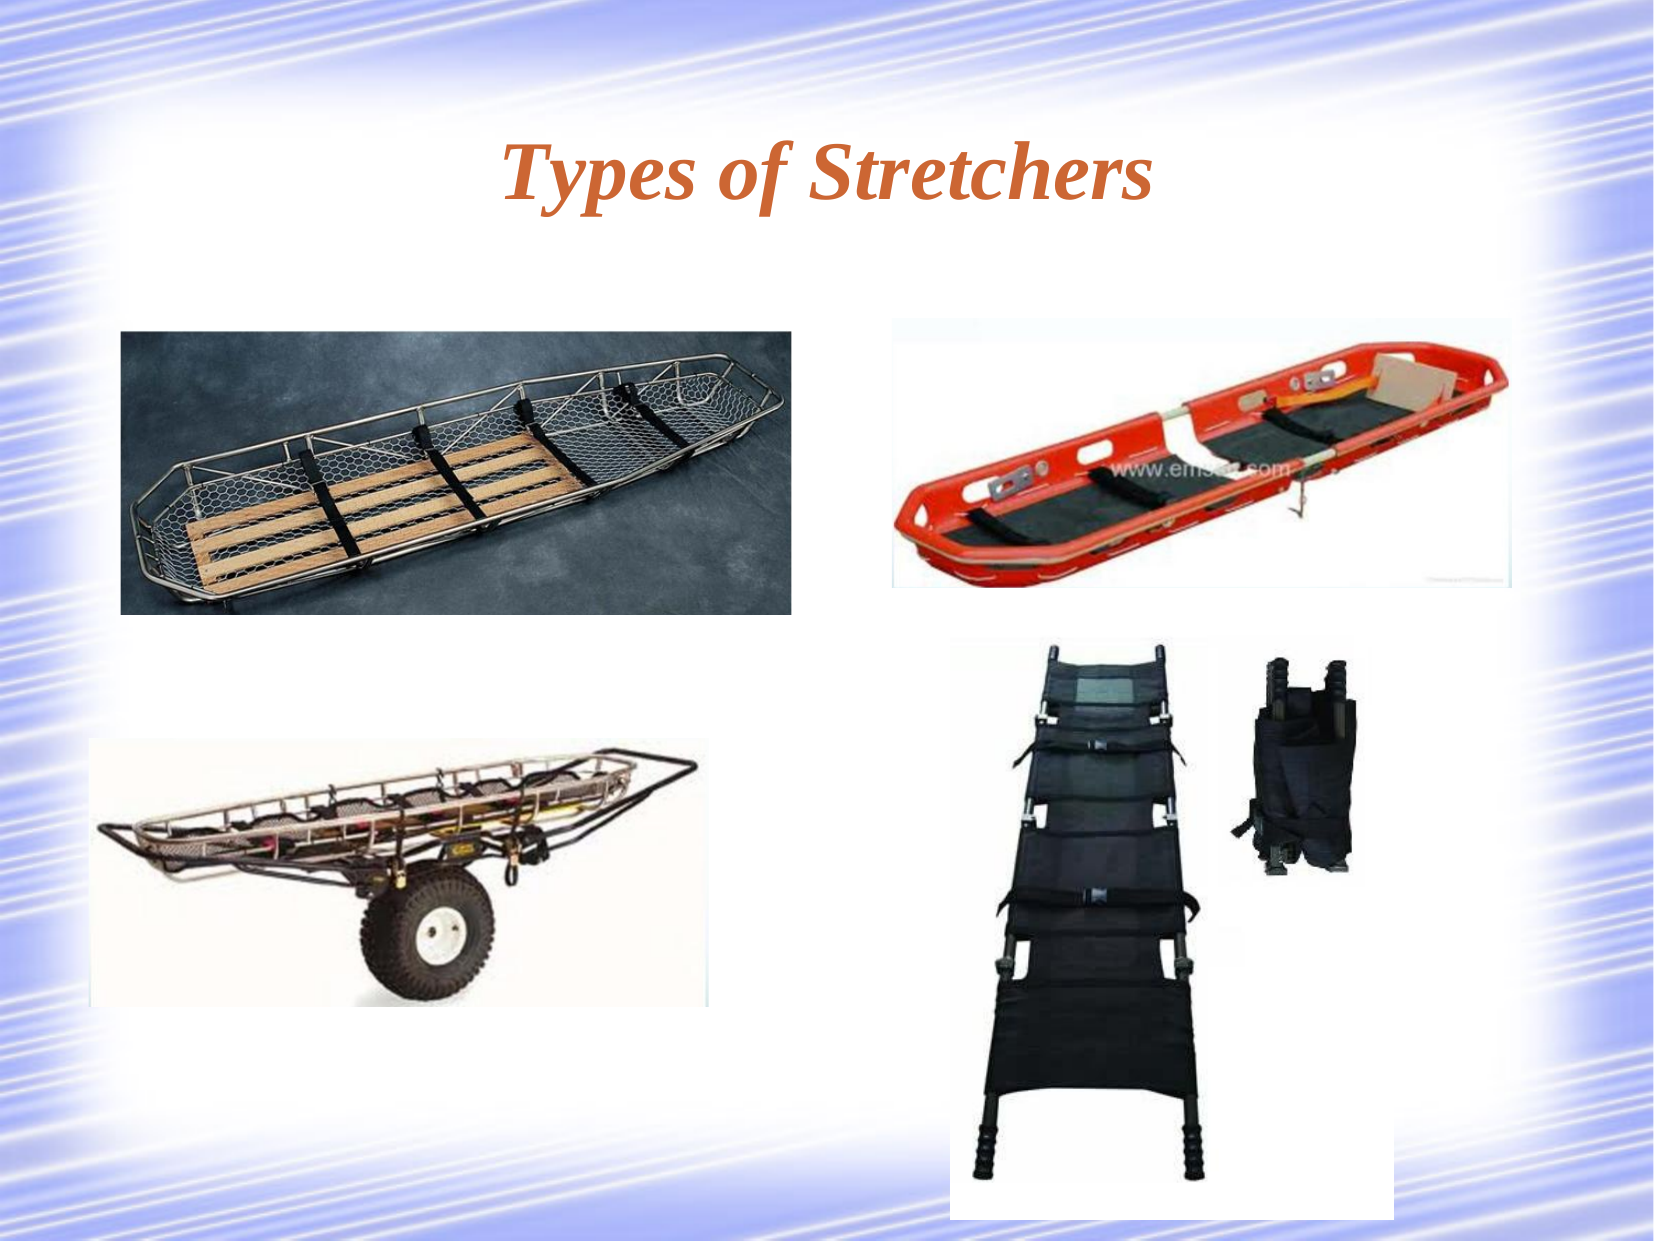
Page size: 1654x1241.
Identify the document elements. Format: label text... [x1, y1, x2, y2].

picture [0, 0, 1654, 1241]
title Types of Stretchers [121, 67, 1534, 275]
